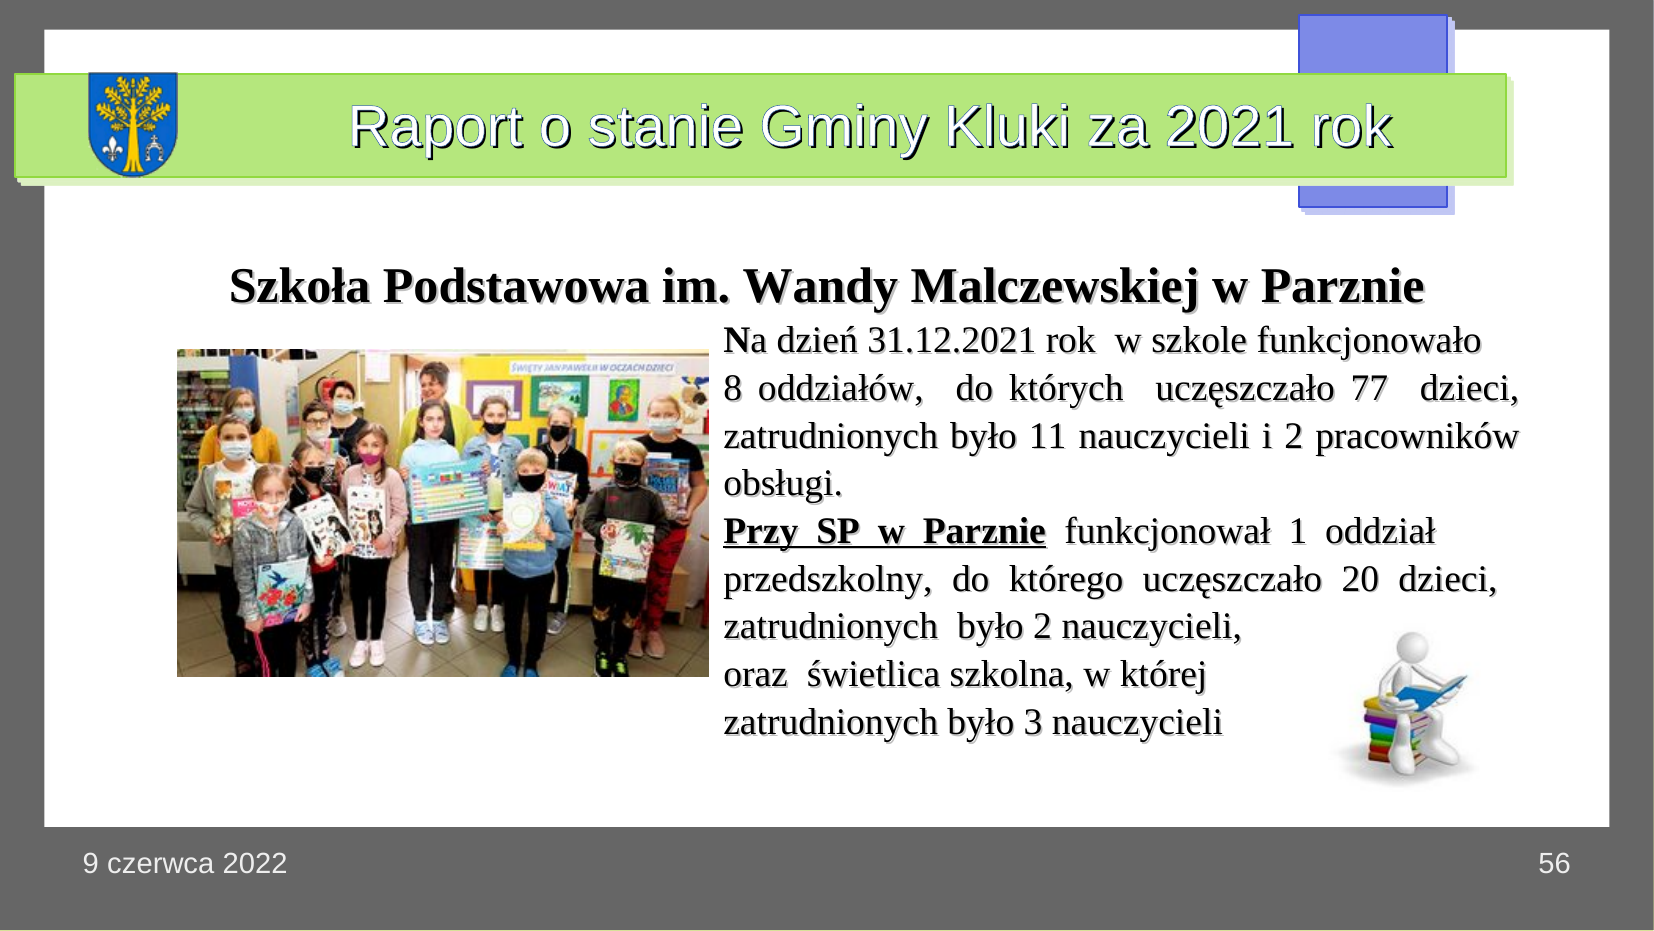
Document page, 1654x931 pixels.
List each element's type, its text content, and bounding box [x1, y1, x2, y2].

picture [177, 349, 709, 677]
picture [88, 72, 178, 178]
text_box Szkoła Podstawowa im. Wandy Malczewskiej w Parznie Na dzień 31.12.2021 rok w szkole funkcjonowało 8 oddziałów, do których uczęszczało 77 dzieci, zatrudnionych było 11 nauczycieli i 2 pracowników obsługi. Przy SP w Parznie funkcjonował 1 oddział przedszkolny, do którego uczęszczało 20 dzieci, zatrudnionych było 2 nauczycieli, oraz świetlica szkolna, w której zatrudnionych było 3 nauczycieli [118, 206, 1536, 739]
picture [1328, 620, 1501, 792]
title Raport o stanie Gminy Kluki za 2021 rok [242, 73, 1654, 178]
